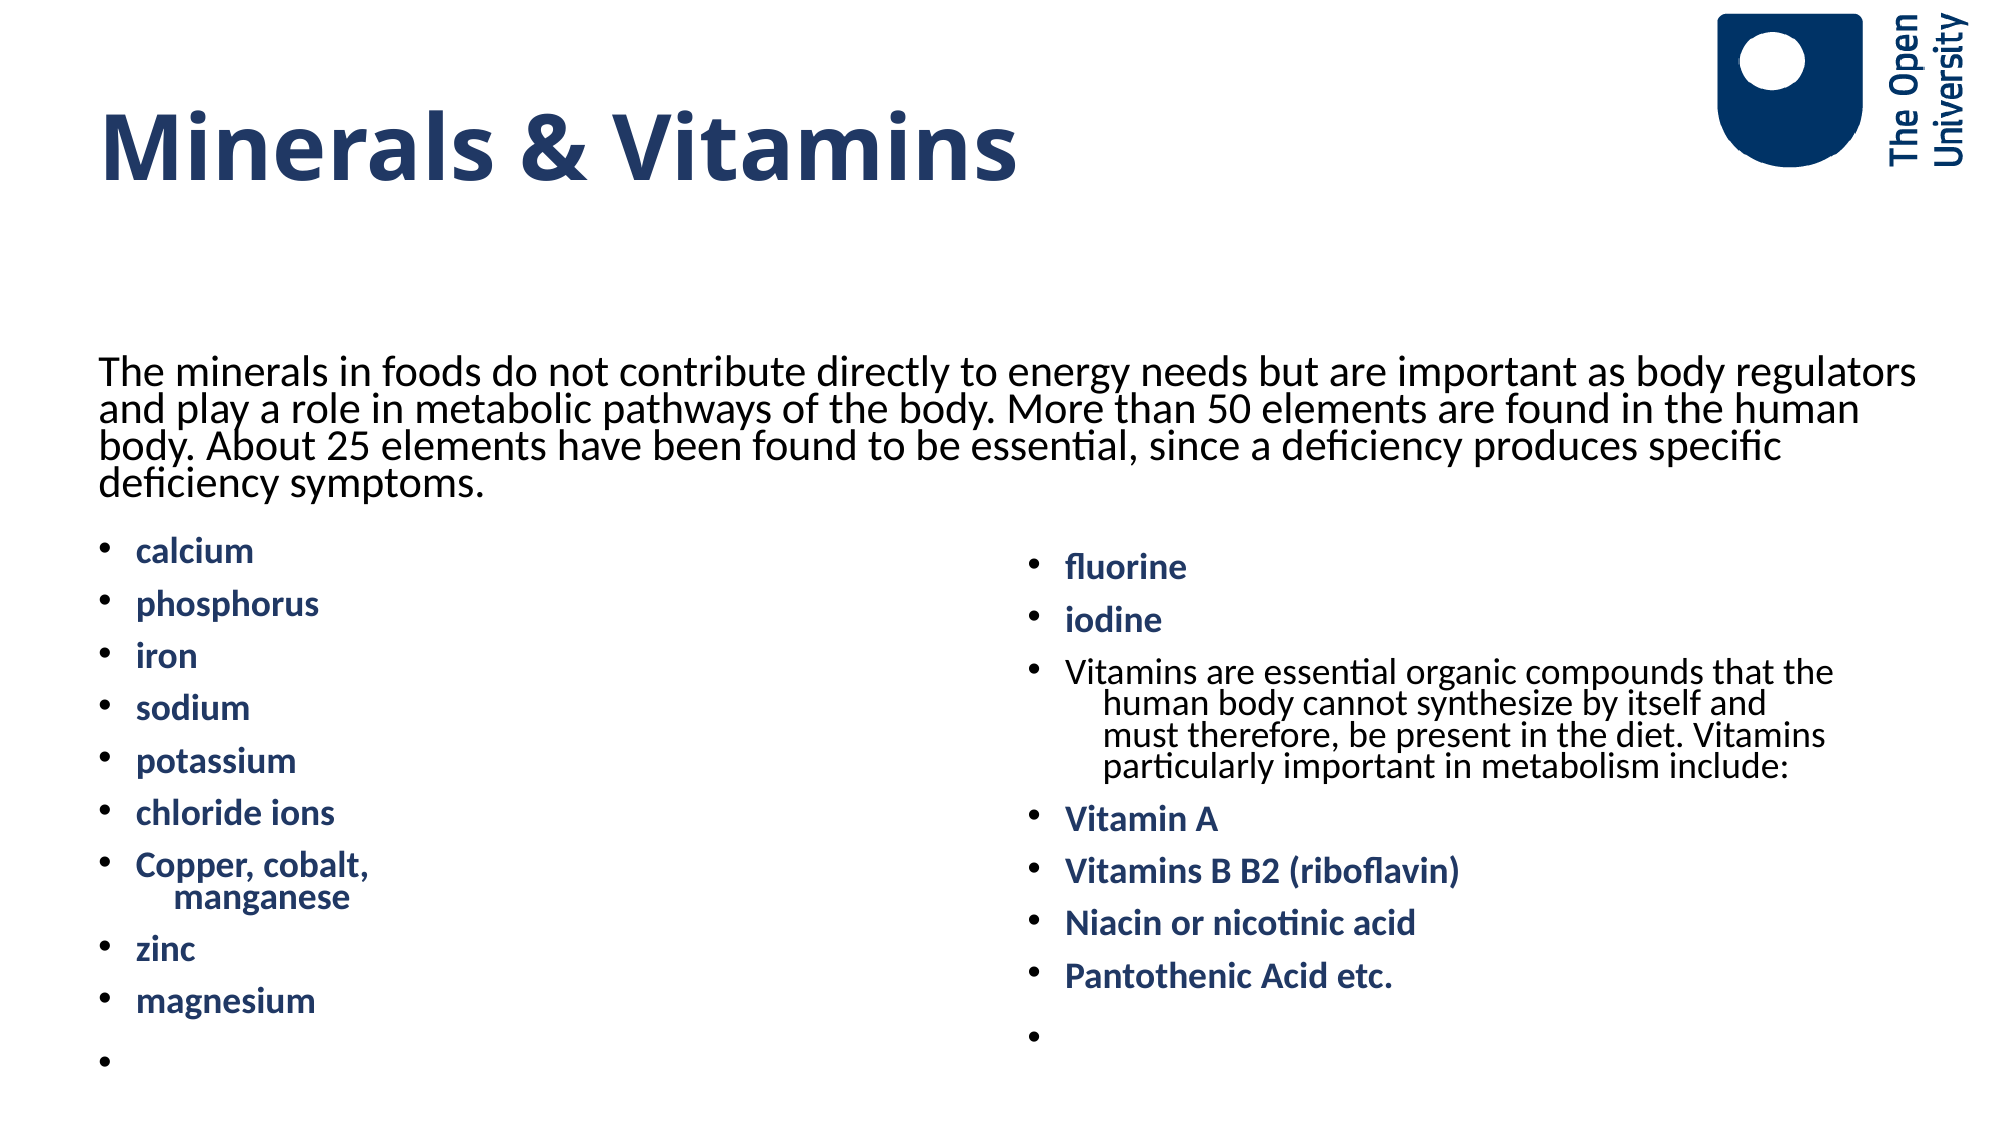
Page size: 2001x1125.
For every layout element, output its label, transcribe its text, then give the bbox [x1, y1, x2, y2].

list The minerals in foods do not contribute directly to energy needs but are important as body regulators and play a role in metabolic pathways of the body. More than 50 elements are found in the human body. About 25 elements have been found to be essential, since a deficiency produces specific deficiency symptoms. [83, 275, 1955, 516]
list fluorine iodine Vitamins are essential organic compounds that the human body cannot synthesize by itself and must therefore, be present in the diet. Vitamins particularly important in metabolism include: Vitamin A Vitamins B B2 (riboflavin) Niacin or nicotinic acid Pantothenic Acid etc. [1012, 547, 1863, 1115]
title Minerals & Vitamins [83, 42, 1809, 260]
picture [1716, 10, 1971, 170]
list calcium phosphorus iron sodium potassium chloride ions Copper, cobalt, manganese zinc magnesium [83, 531, 556, 1125]
